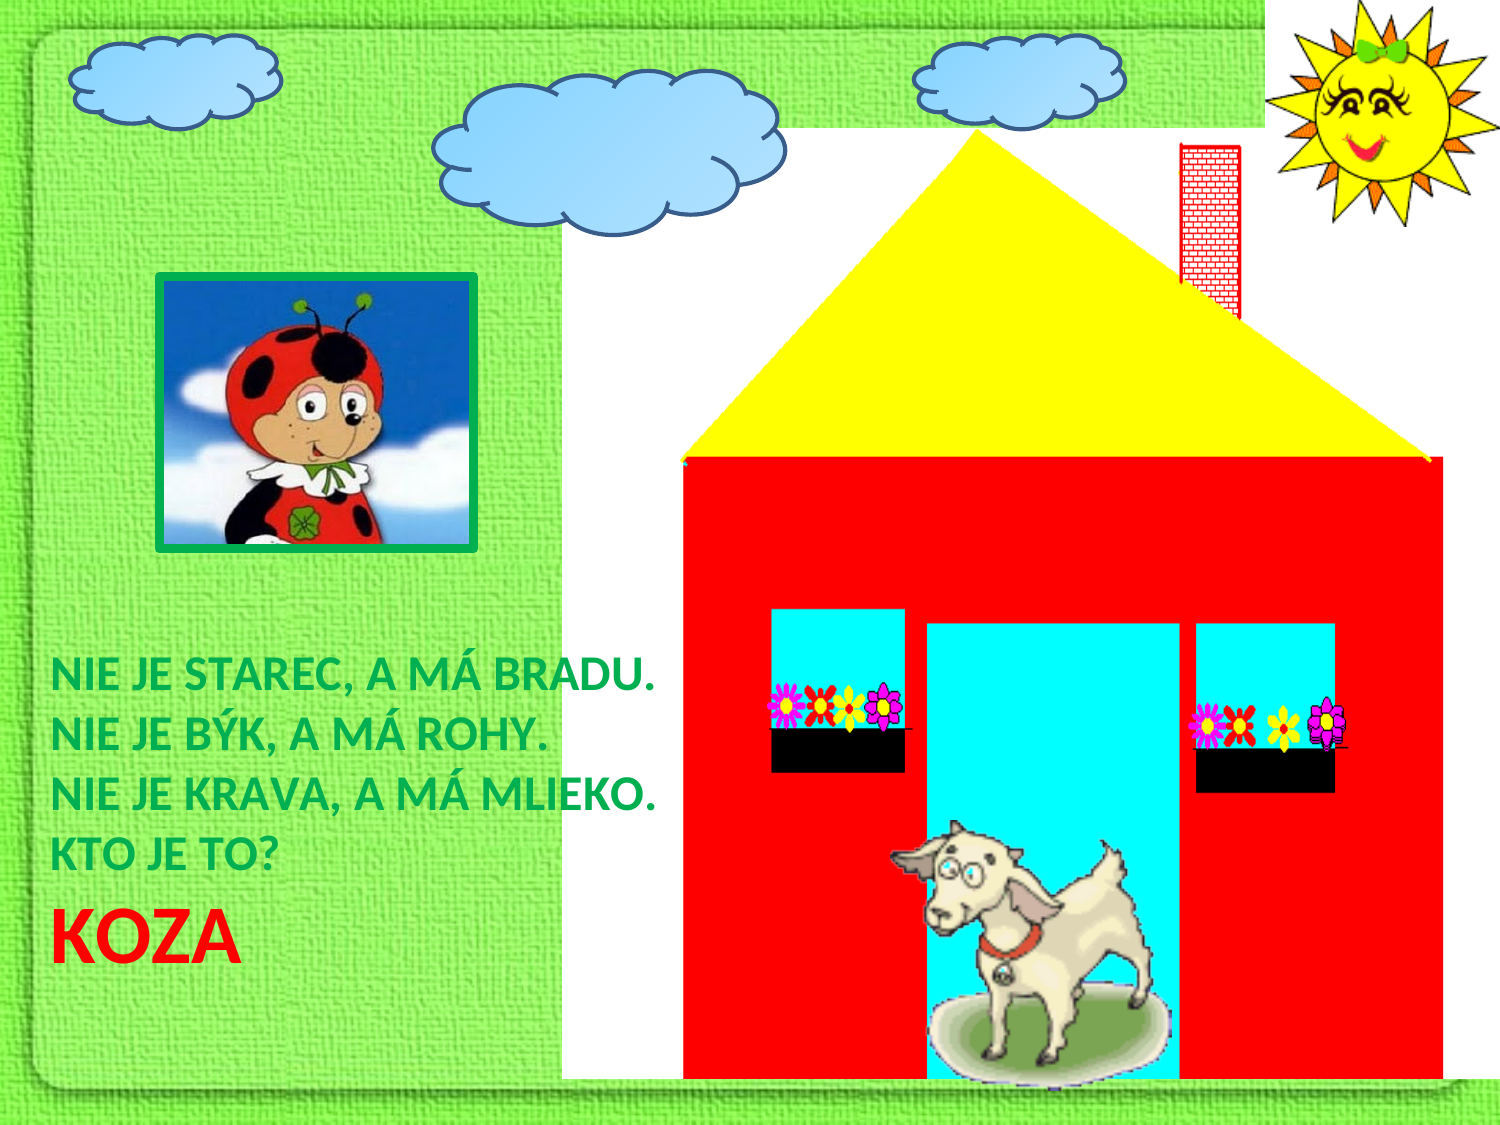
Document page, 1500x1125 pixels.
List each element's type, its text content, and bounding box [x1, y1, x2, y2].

text_box [433, 70, 786, 236]
text_box [913, 35, 1126, 130]
text_box NIE JE STAREC, A MÁ BRADU. NIE JE BÝK, A MÁ ROHY. NIE JE KRAVA, A MÁ MLIEKO. KTO JE TO? KOZA [35, 633, 727, 988]
picture [164, 281, 469, 545]
picture [562, 0, 1500, 1091]
text_box [70, 35, 282, 130]
